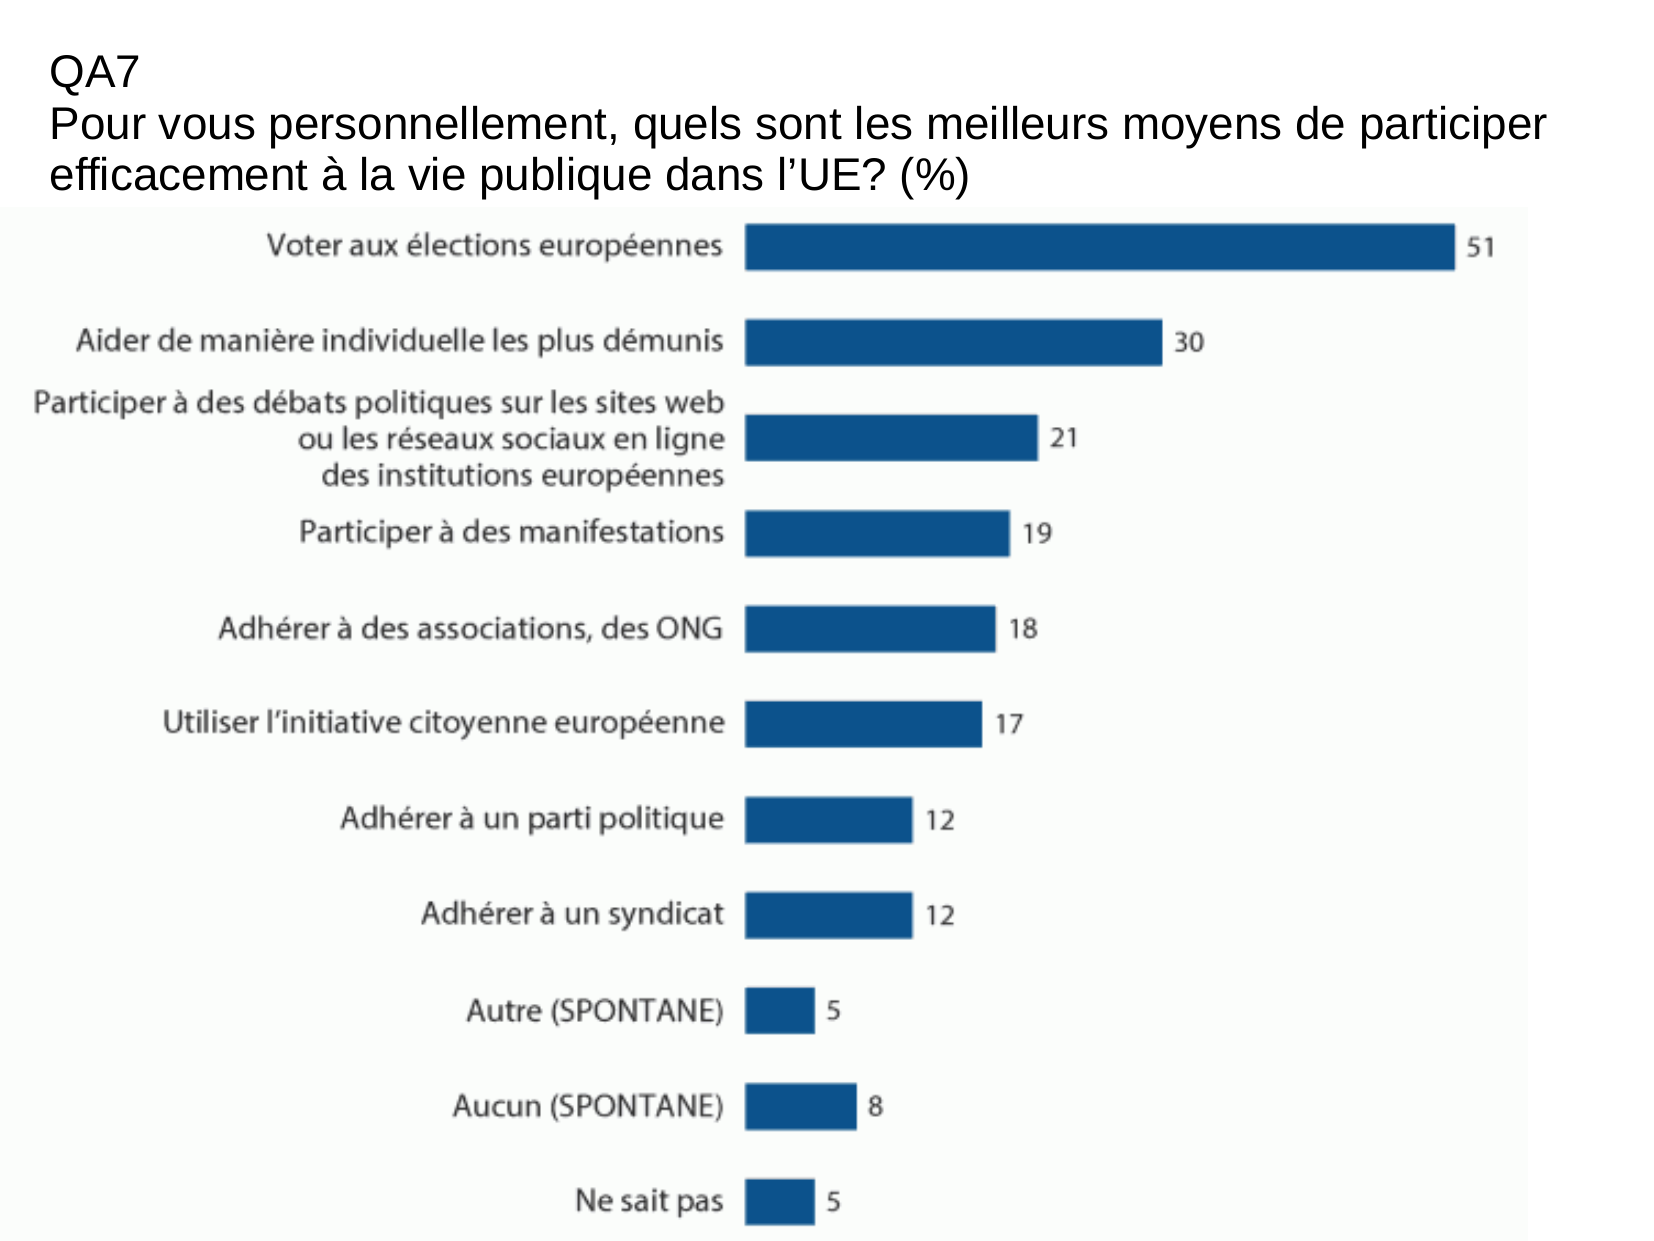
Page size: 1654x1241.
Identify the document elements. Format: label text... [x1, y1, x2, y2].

text_box QA7 Pour vous personnellement, quels sont les meilleurs moyens de participer efficacement à la vie publique dans l’UE? (%) [34, 39, 1593, 208]
picture [0, 207, 1528, 1241]
